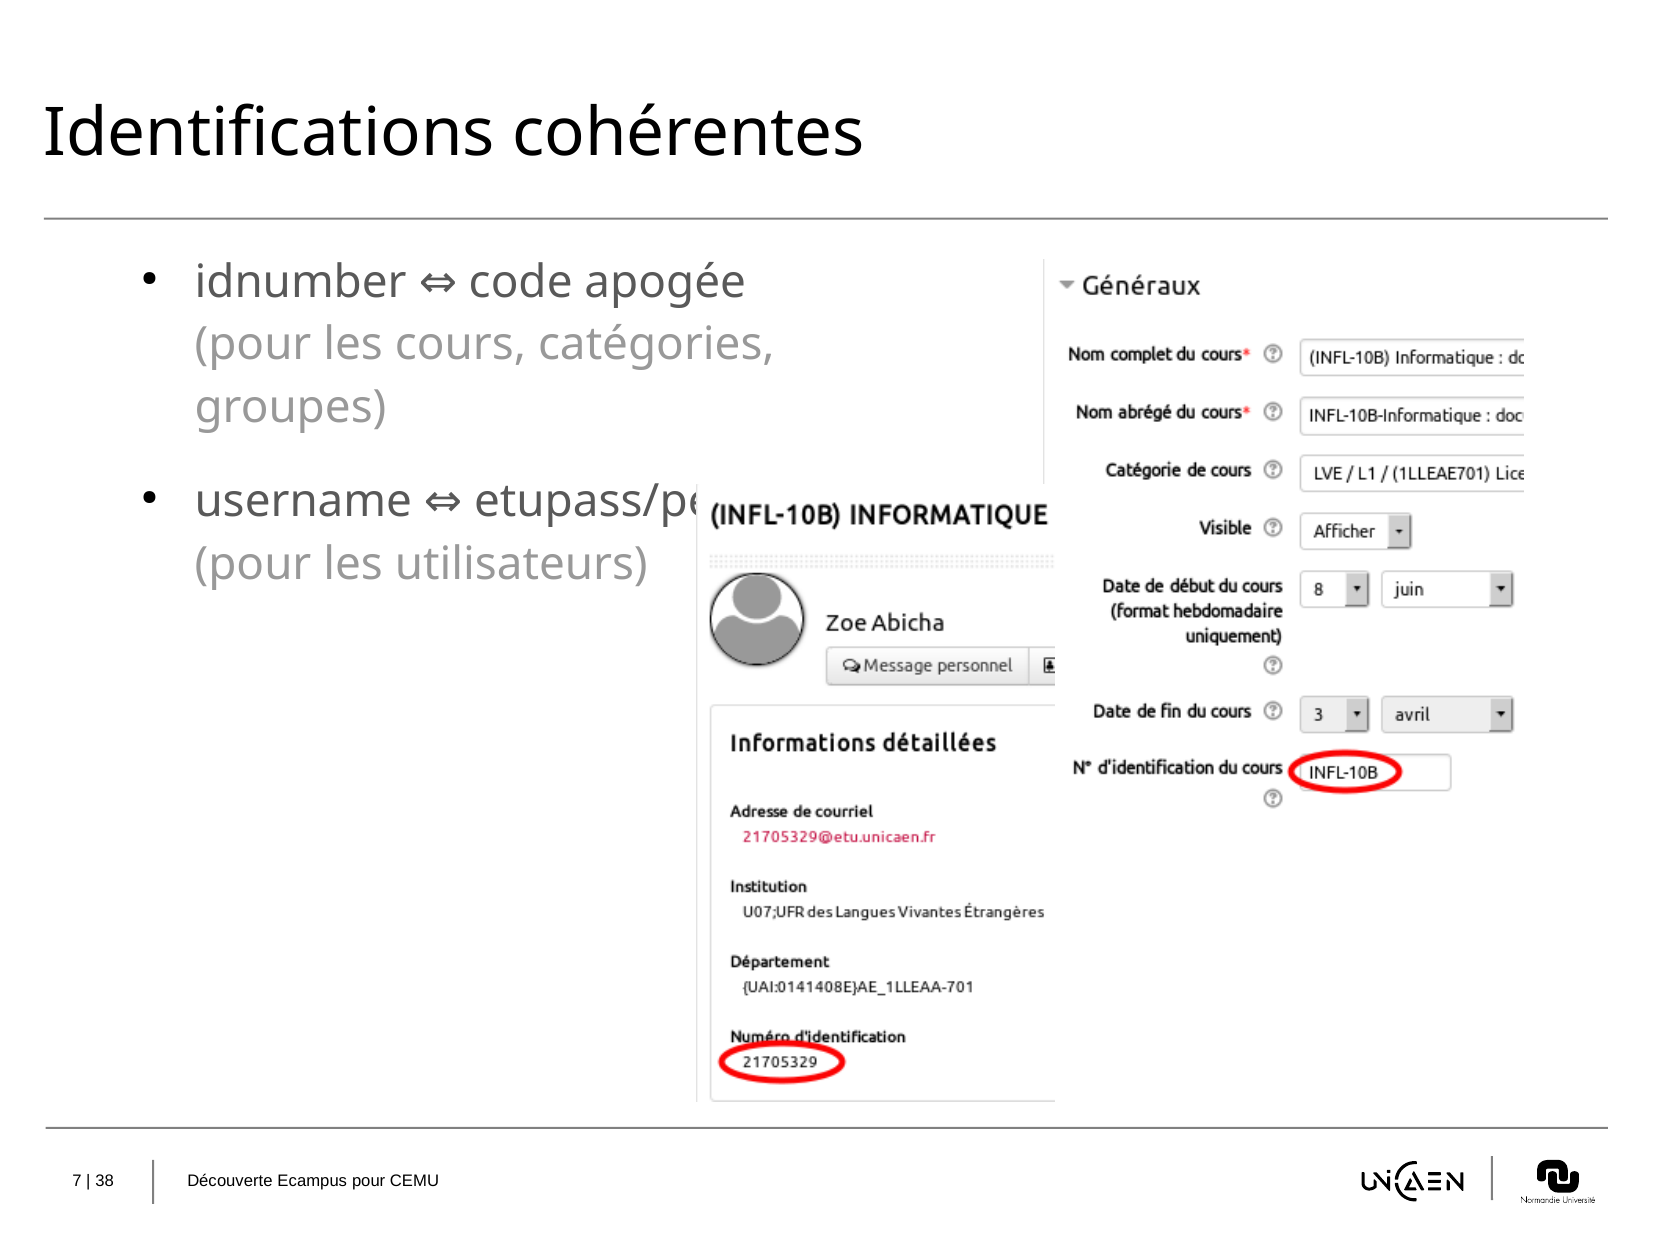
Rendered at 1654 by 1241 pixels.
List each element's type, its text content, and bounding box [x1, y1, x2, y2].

picture [696, 259, 1524, 1102]
title Identifications cohérentes [43, 65, 1608, 193]
list idnumber ⇔ code apogée (pour les cours, catégories, groupes) username ⇔ etupass/persopass (pour les utilisateurs) [123, 248, 969, 1113]
